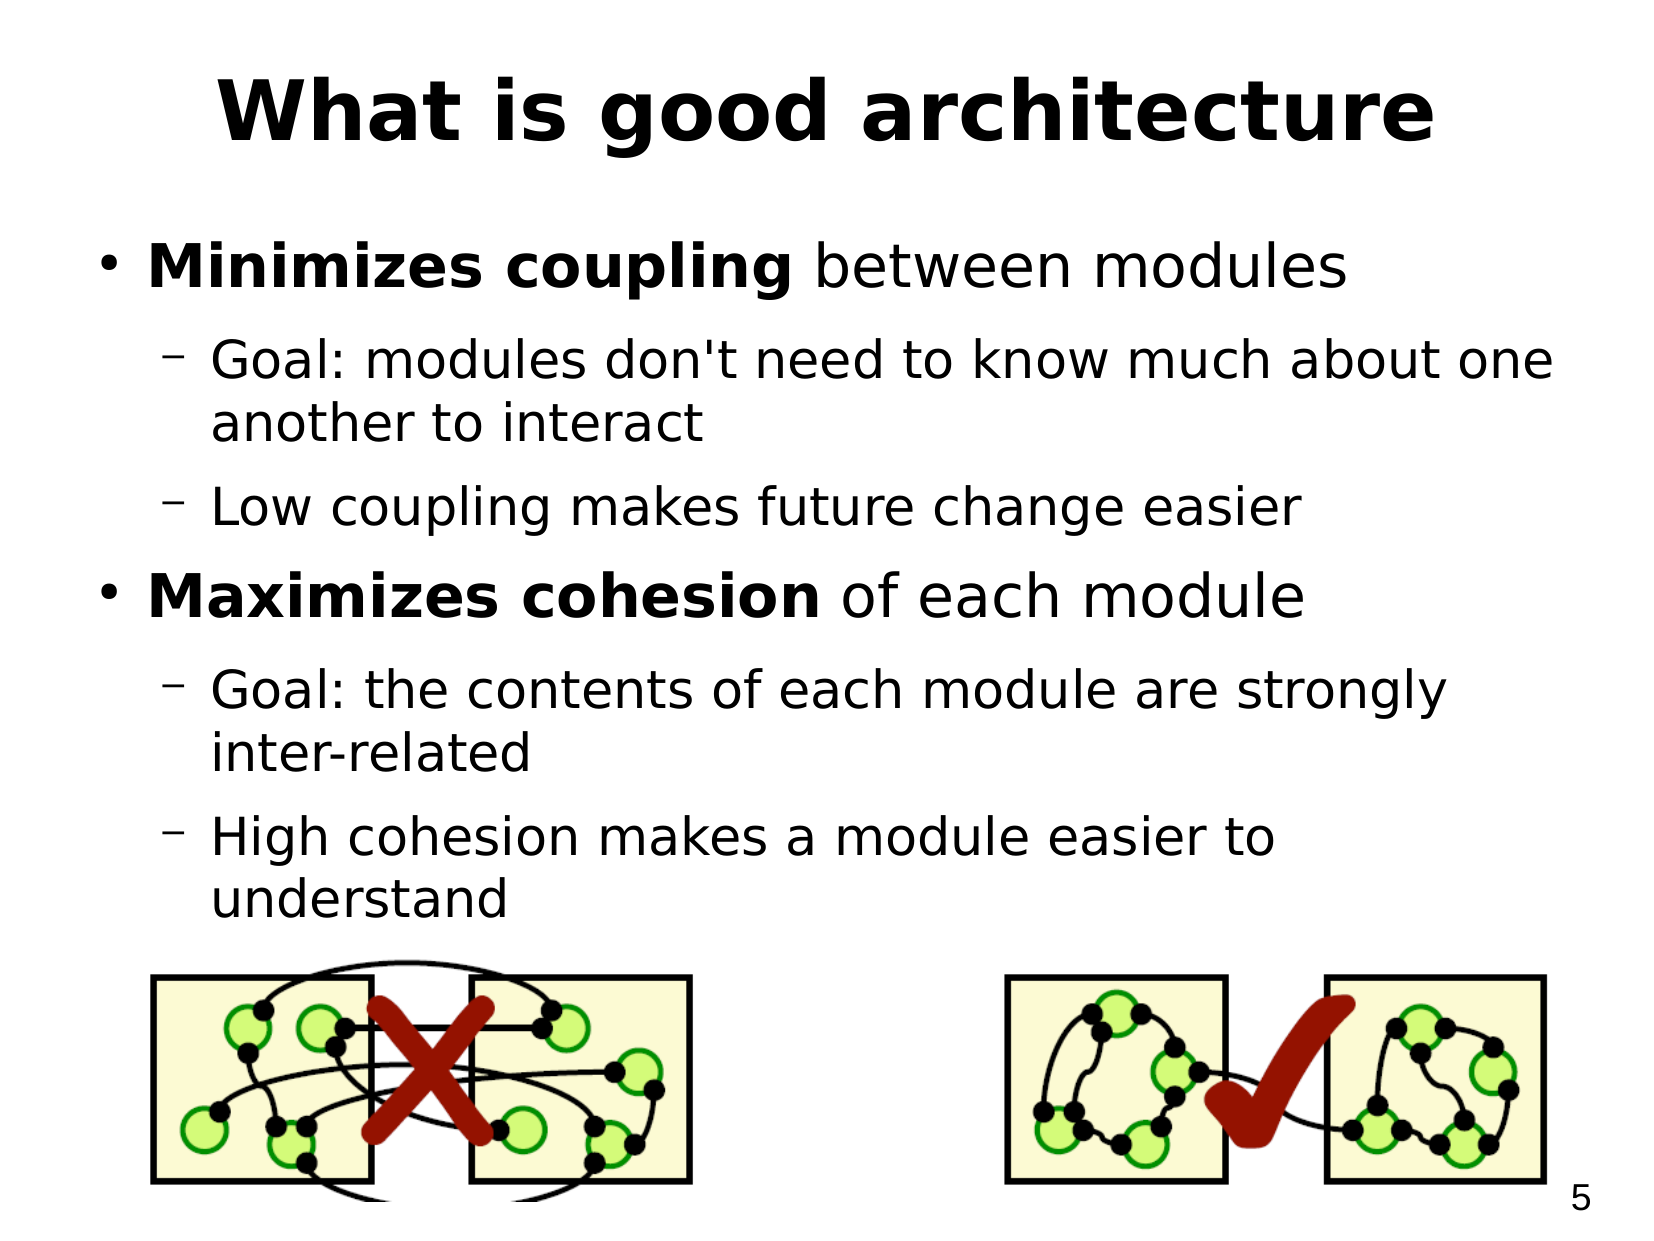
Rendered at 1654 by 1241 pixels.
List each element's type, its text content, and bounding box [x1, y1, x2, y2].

picture [128, 944, 1563, 1202]
list Minimizes coupling between modules Goal: modules don't need to know much about one another to interact Low coupling makes future change easier Maximizes cohesion of each module Goal: the contents of each module are strongly inter-related High cohesion makes a module easier to understand [82, 227, 1571, 931]
title What is good architecture [82, 49, 1571, 195]
